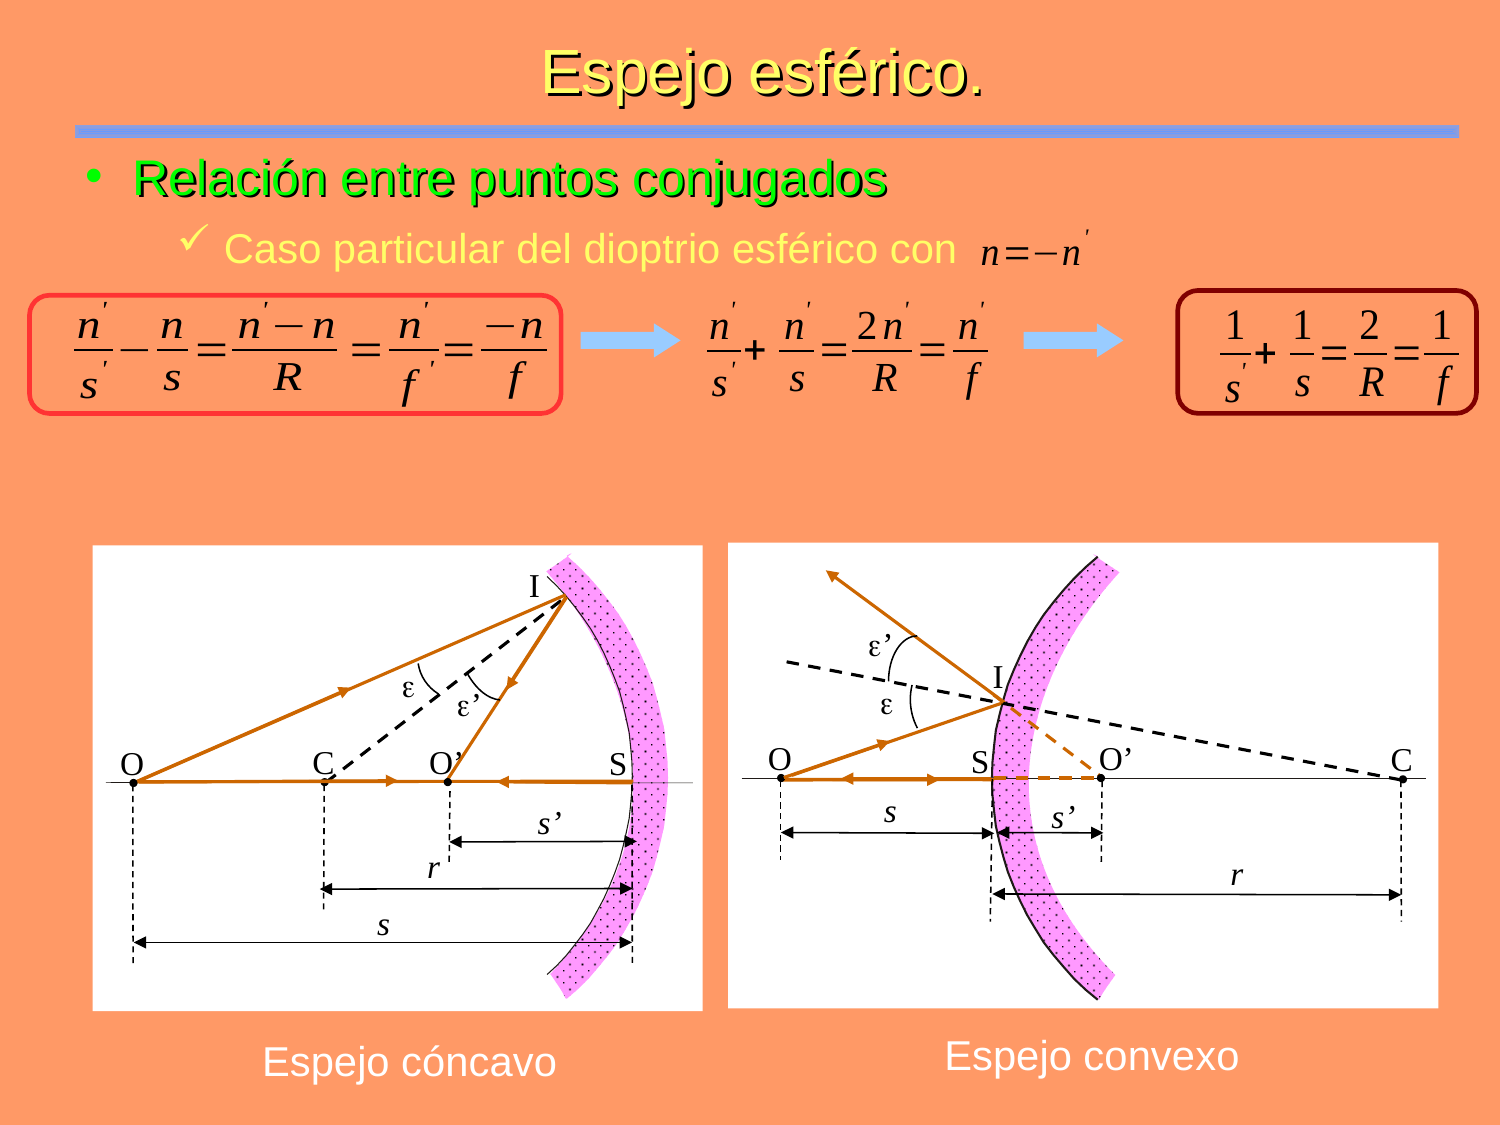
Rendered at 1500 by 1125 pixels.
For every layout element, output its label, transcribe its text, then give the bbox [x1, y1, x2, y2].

text_box I [975, 654, 1022, 695]
text_box C [300, 741, 347, 779]
text_box [728, 542, 1439, 1009]
text_box Espejo esférico. [50, 23, 1476, 114]
text_box Caso particular del dioptrio esférico con [84, 214, 1300, 261]
text_box C [1378, 738, 1425, 779]
text_box s [352, 901, 415, 942]
text_box S [957, 740, 1003, 778]
text_box ’ [892, 642, 906, 664]
text_box S [595, 742, 642, 783]
text_box Relación entre puntos conjugados [71, 137, 1401, 226]
text_box ’ [855, 623, 906, 664]
text_box I [975, 684, 990, 695]
text_box s’ [526, 801, 573, 840]
text_box r [1214, 851, 1260, 892]
text_box Espejo cóncavo [240, 1026, 579, 1093]
text_box r [410, 845, 457, 886]
text_box O [791, 774, 803, 778]
chart [693, 295, 1004, 408]
chart [553, 295, 562, 305]
text_box s’ [1040, 794, 1087, 835]
text_box [1024, 324, 1123, 357]
text_box [92, 545, 703, 1012]
text_box O [757, 737, 803, 778]
text_box O’ [423, 741, 470, 782]
text_box I [511, 564, 558, 605]
text_box O’ [1093, 737, 1140, 778]
text_box s [859, 788, 922, 829]
text_box O [109, 742, 156, 783]
chart [59, 298, 558, 407]
text_box Espejo convexo [922, 1021, 1262, 1087]
text_box [75, 125, 1460, 138]
chart [1467, 404, 1477, 414]
text_box  [861, 681, 912, 722]
chart [971, 223, 1103, 275]
chart [1206, 301, 1474, 411]
text_box  [383, 664, 434, 705]
text_box ’ [444, 682, 495, 723]
text_box [581, 324, 680, 357]
